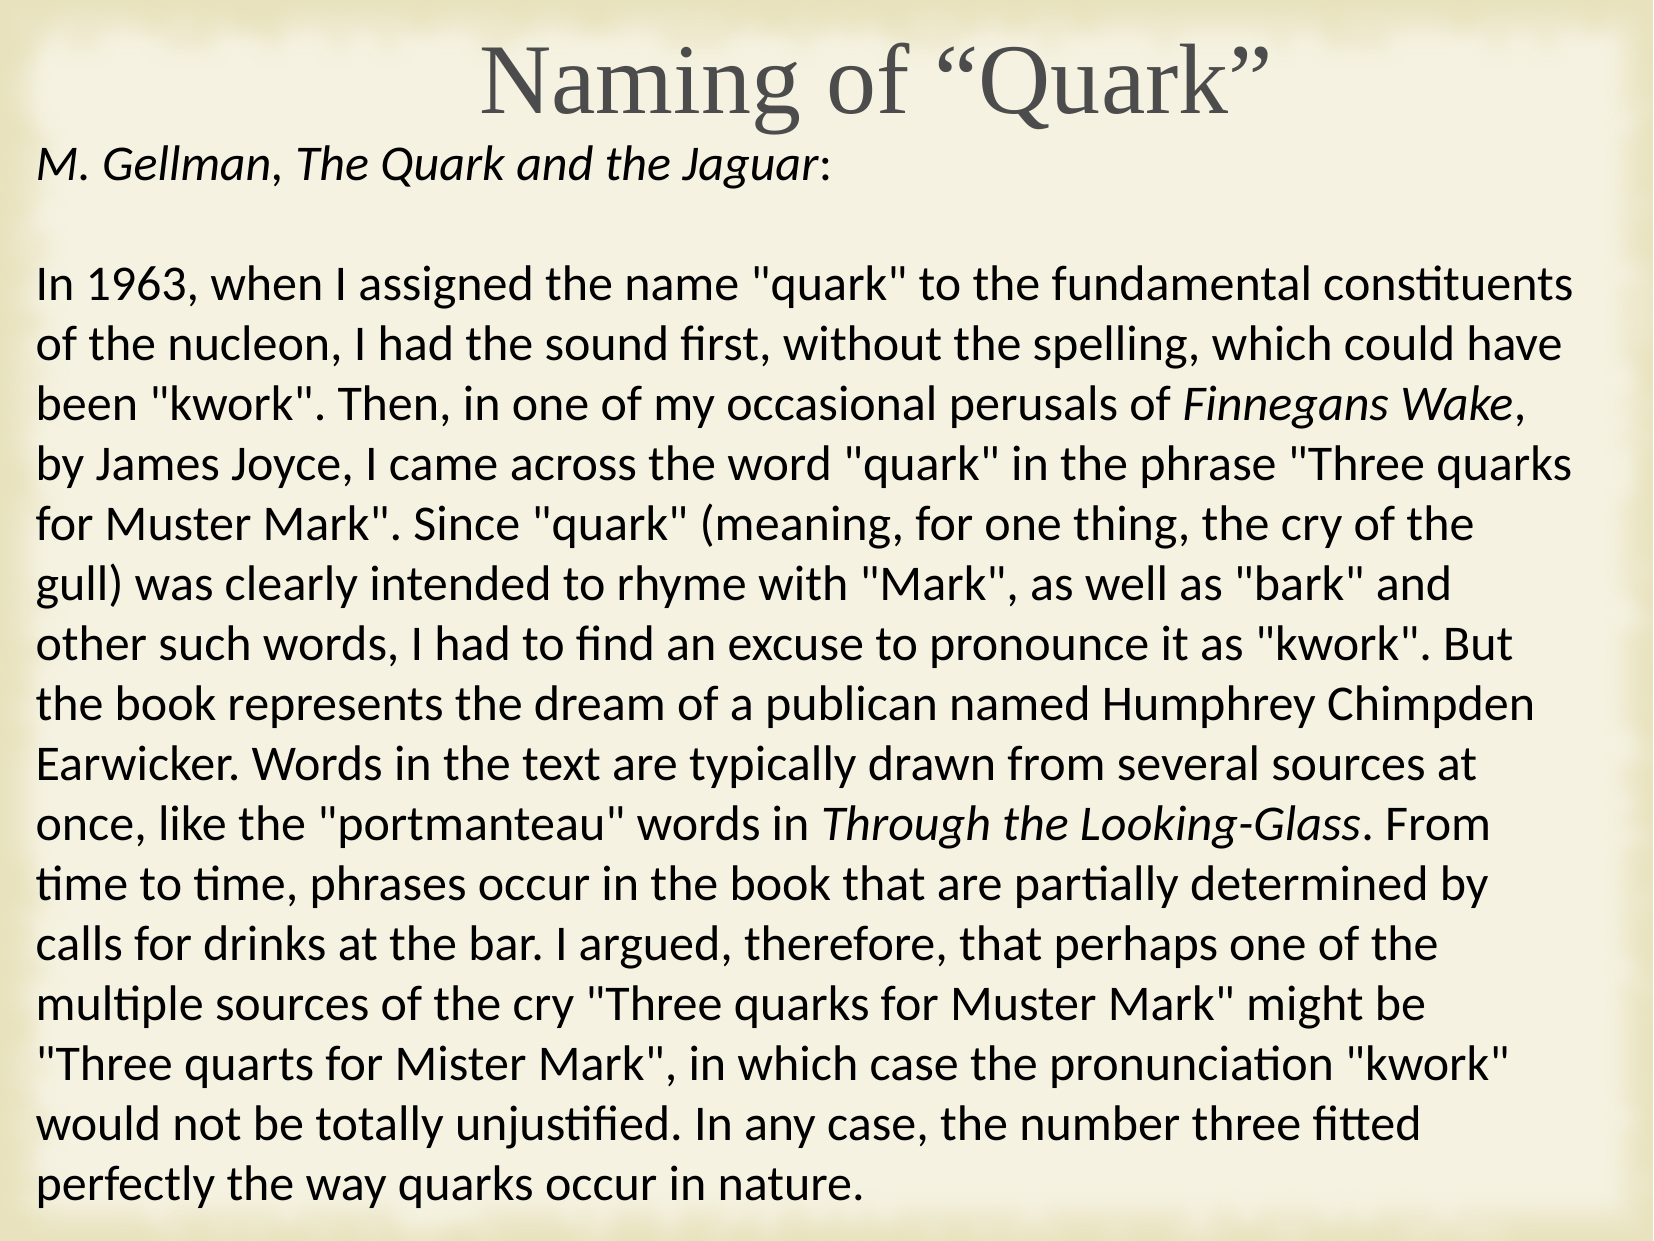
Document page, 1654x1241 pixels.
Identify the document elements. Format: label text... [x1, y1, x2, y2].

text_box M. Gellman, The Quark and the Jaguar: In 1963, when I assigned the name "quark" to the fundamental constituents of the nucleon, I had the sound first, without the spelling, which could have been "kwork". Then, in one of my occasional perusals of Finnegans Wake, by James Joyce, I came across the word "quark" in the phrase "Three quarks for Muster Mark". Since "quark" (meaning, for one thing, the cry of the gull) was clearly intended to rhyme with "Mark", as well as "bark" and other such words, I had to find an excuse to pronounce it as "kwork". But the book represents the dream of a publican named Humphrey Chimpden Earwicker. Words in the text are typically drawn from several sources at once, like the "portmanteau" words in Through the Looking-Glass. From time to time, phrases occur in the book that are partially determined by calls for drinks at the bar. I argued, therefore, that perhaps one of the multiple sources of the cry "Three quarks for Muster Mark" might be "Three quarts for Mister Mark", in which case the pronunciation "kwork" would not be totally unjustified. In any case, the number three fitted perfectly the way quarks occur in nature. [20, 123, 1590, 1229]
title Naming of “Quark” [330, 13, 1423, 103]
